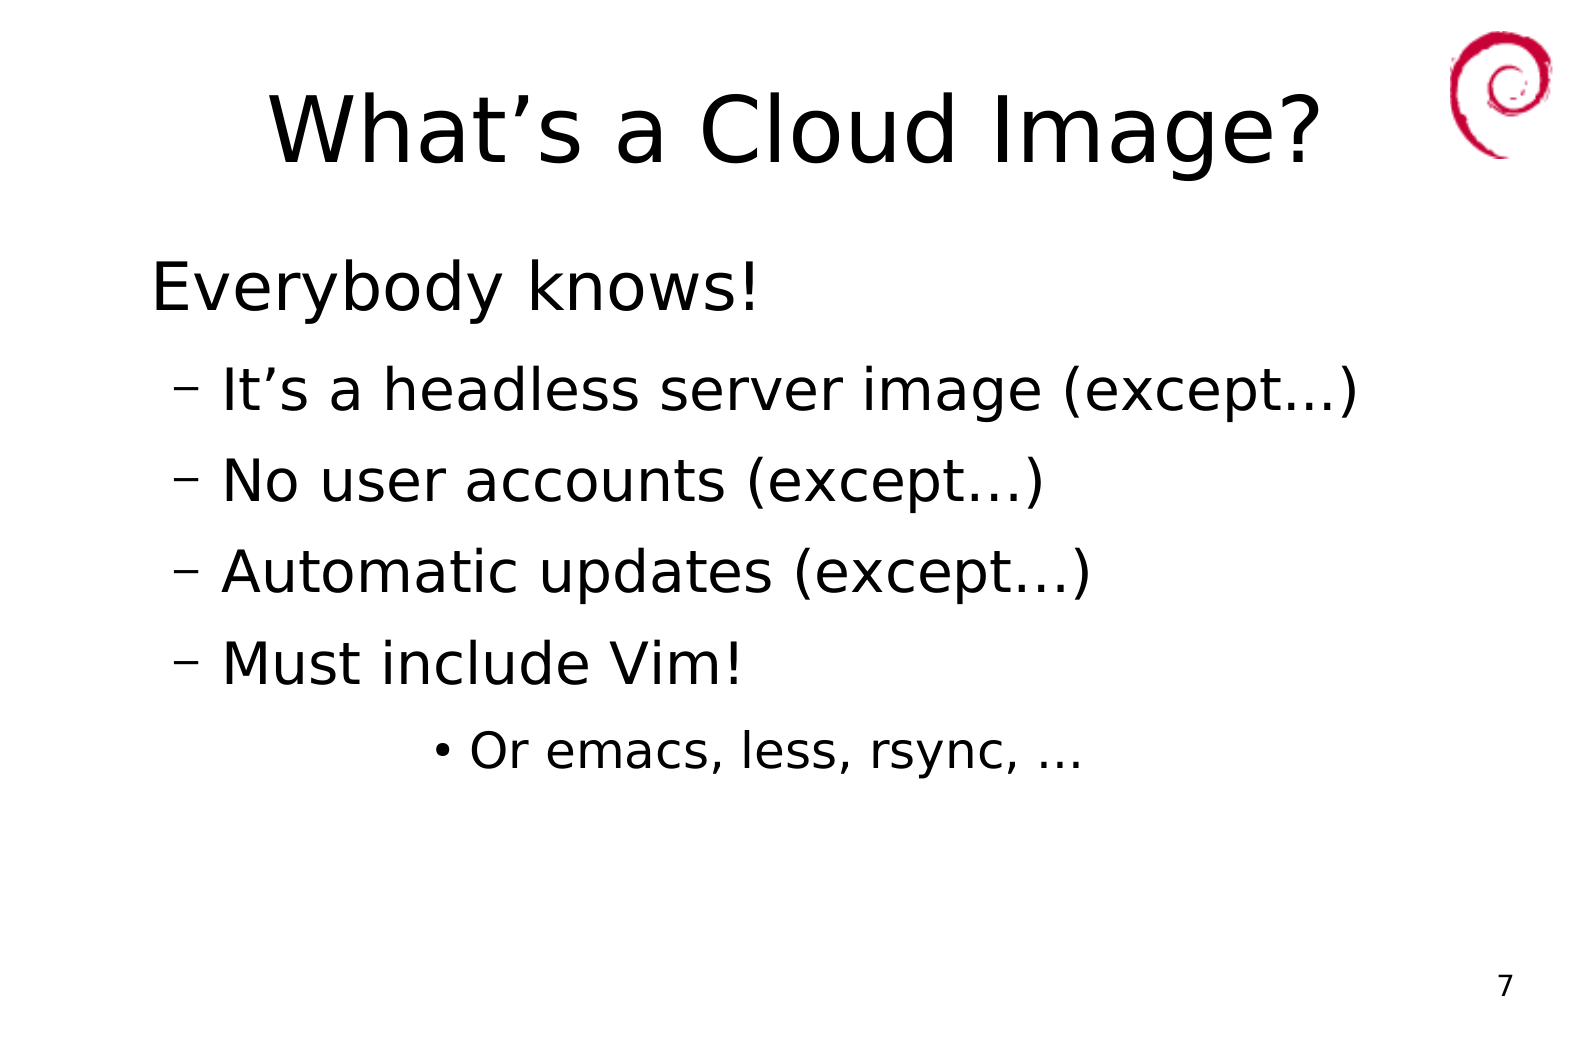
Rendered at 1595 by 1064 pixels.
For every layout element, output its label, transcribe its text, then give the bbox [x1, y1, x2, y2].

title What’s a Cloud Image? [79, 42, 1515, 220]
picture [1450, 31, 1555, 159]
list Everybody knows! It’s a headless server image (except...) No user accounts (except…) Automatic updates (except…) Must include Vim! Or emacs, less, rsync, ... [79, 248, 1515, 951]
